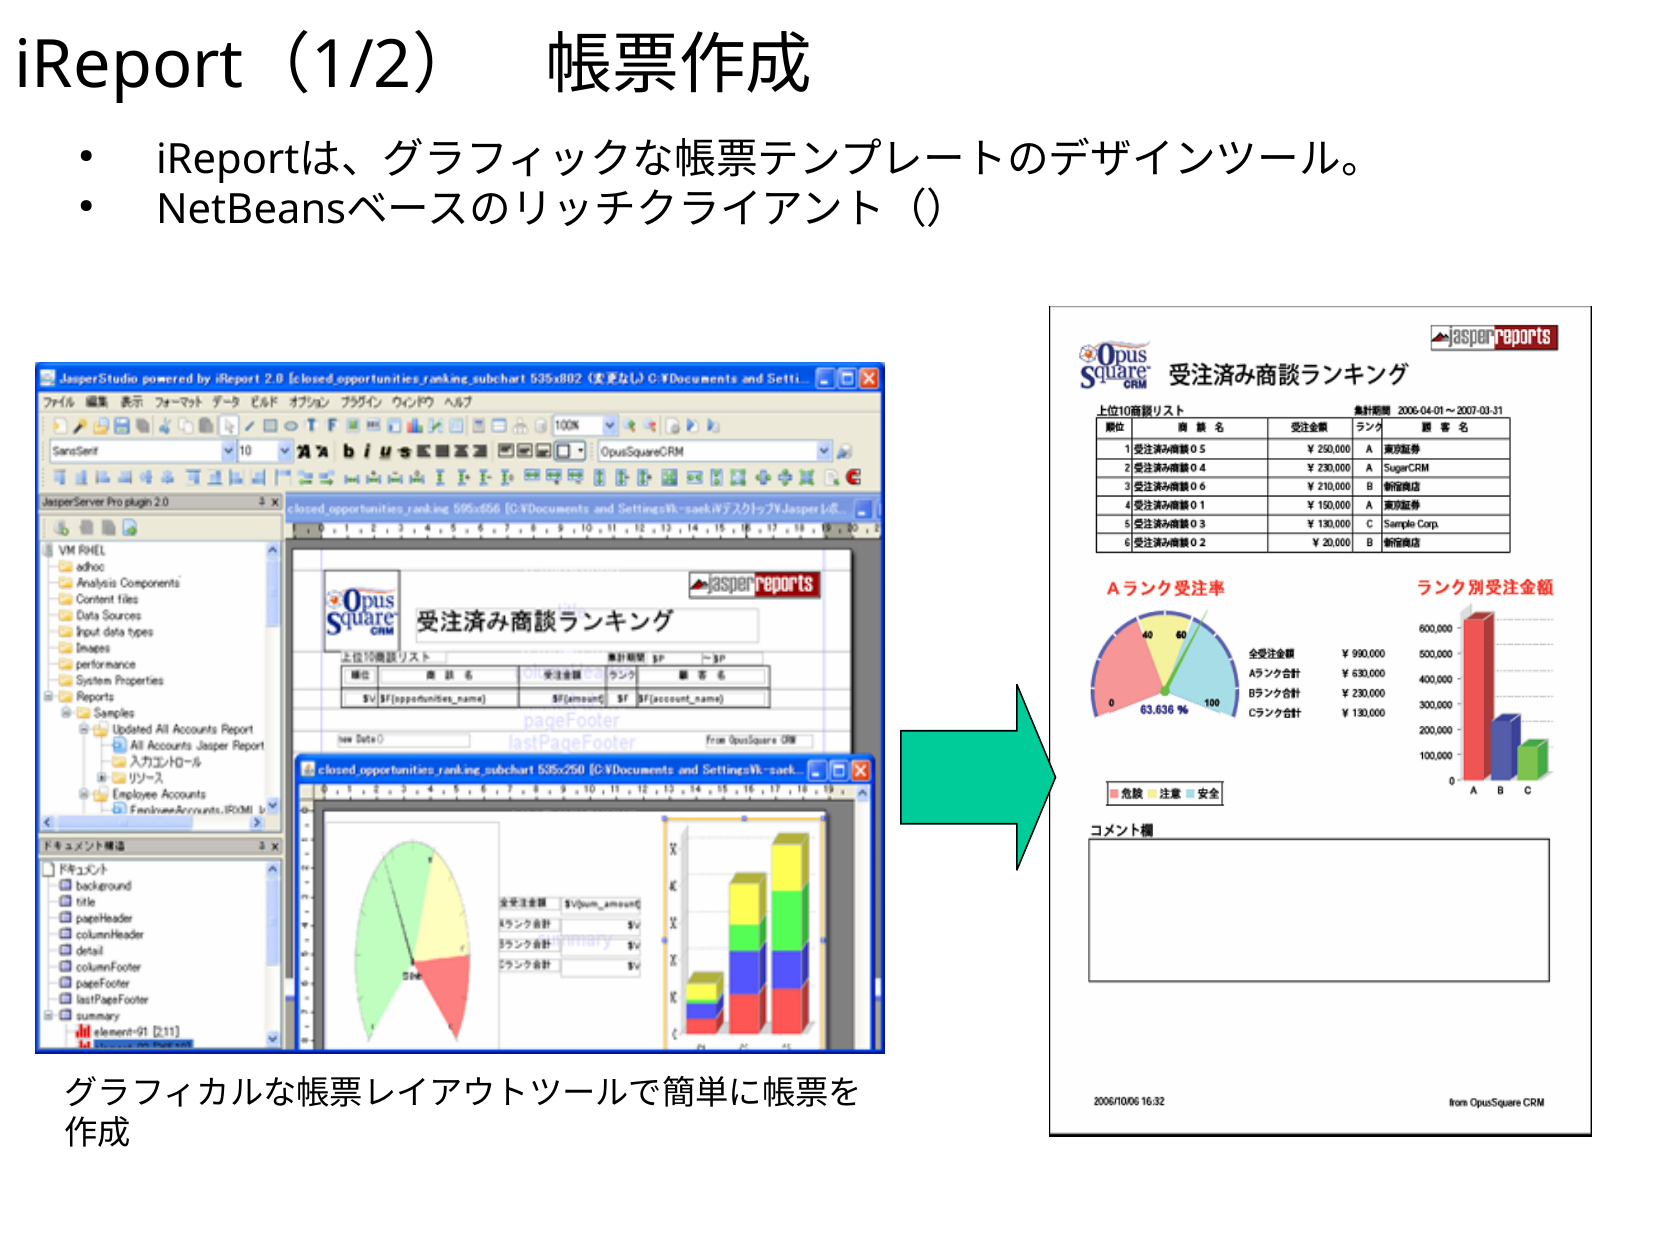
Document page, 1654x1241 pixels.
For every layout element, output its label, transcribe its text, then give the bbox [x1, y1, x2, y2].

text_box iReport（1/2） 帳票作成 [0, 0, 1406, 122]
picture [1049, 306, 1592, 1137]
picture [35, 362, 885, 1054]
text_box グラフィカルな帳票レイアウトツールで簡単に帳票を作成 [49, 1063, 894, 1159]
text_box iReportは、グラフィックな帳票テンプレートのデザインツール。 NetBeansベースのリッチクライアント（） [64, 123, 1576, 240]
